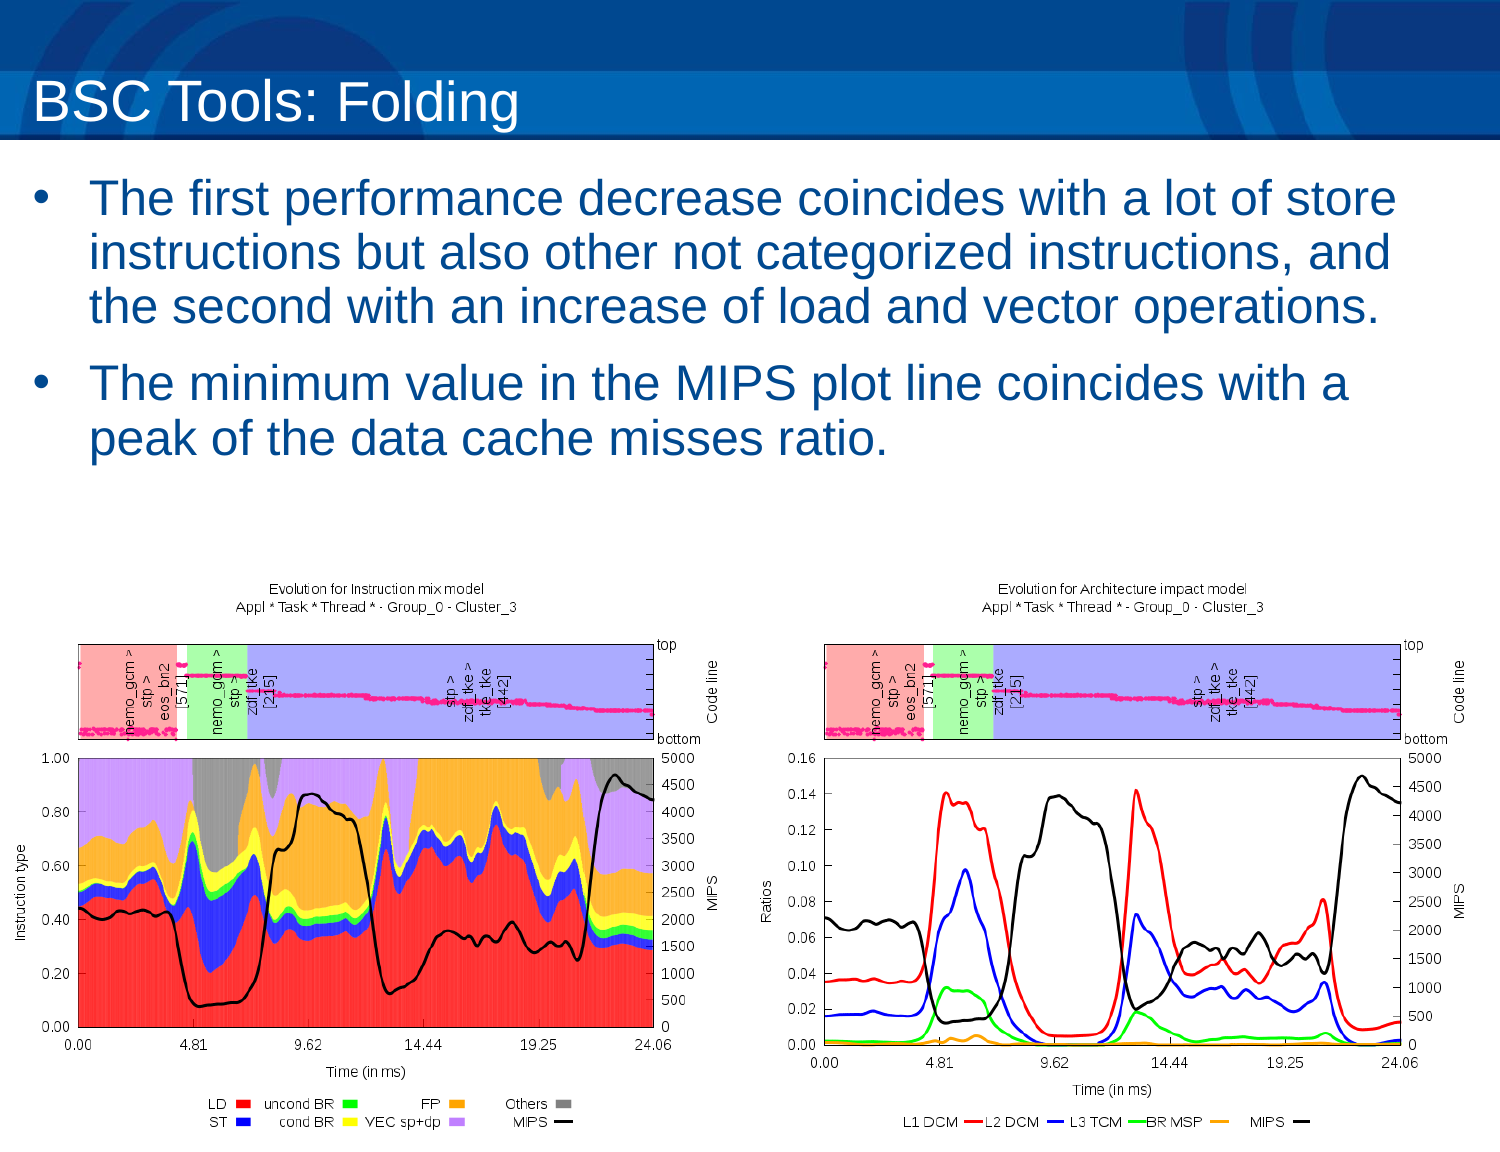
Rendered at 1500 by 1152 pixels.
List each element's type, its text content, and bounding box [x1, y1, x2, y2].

picture [752, 570, 1492, 1137]
picture [6, 570, 745, 1137]
title BSC Tools: Folding [17, 7, 1483, 141]
list The first performance decrease coincides with a lot of store instructions but also other not categorized instructions, and the second with an increase of load and vector operations. The minimum value in the MIPS plot line coincides with a peak of the data cache misses ratio. [17, 164, 1483, 359]
picture [0, 0, 1500, 140]
